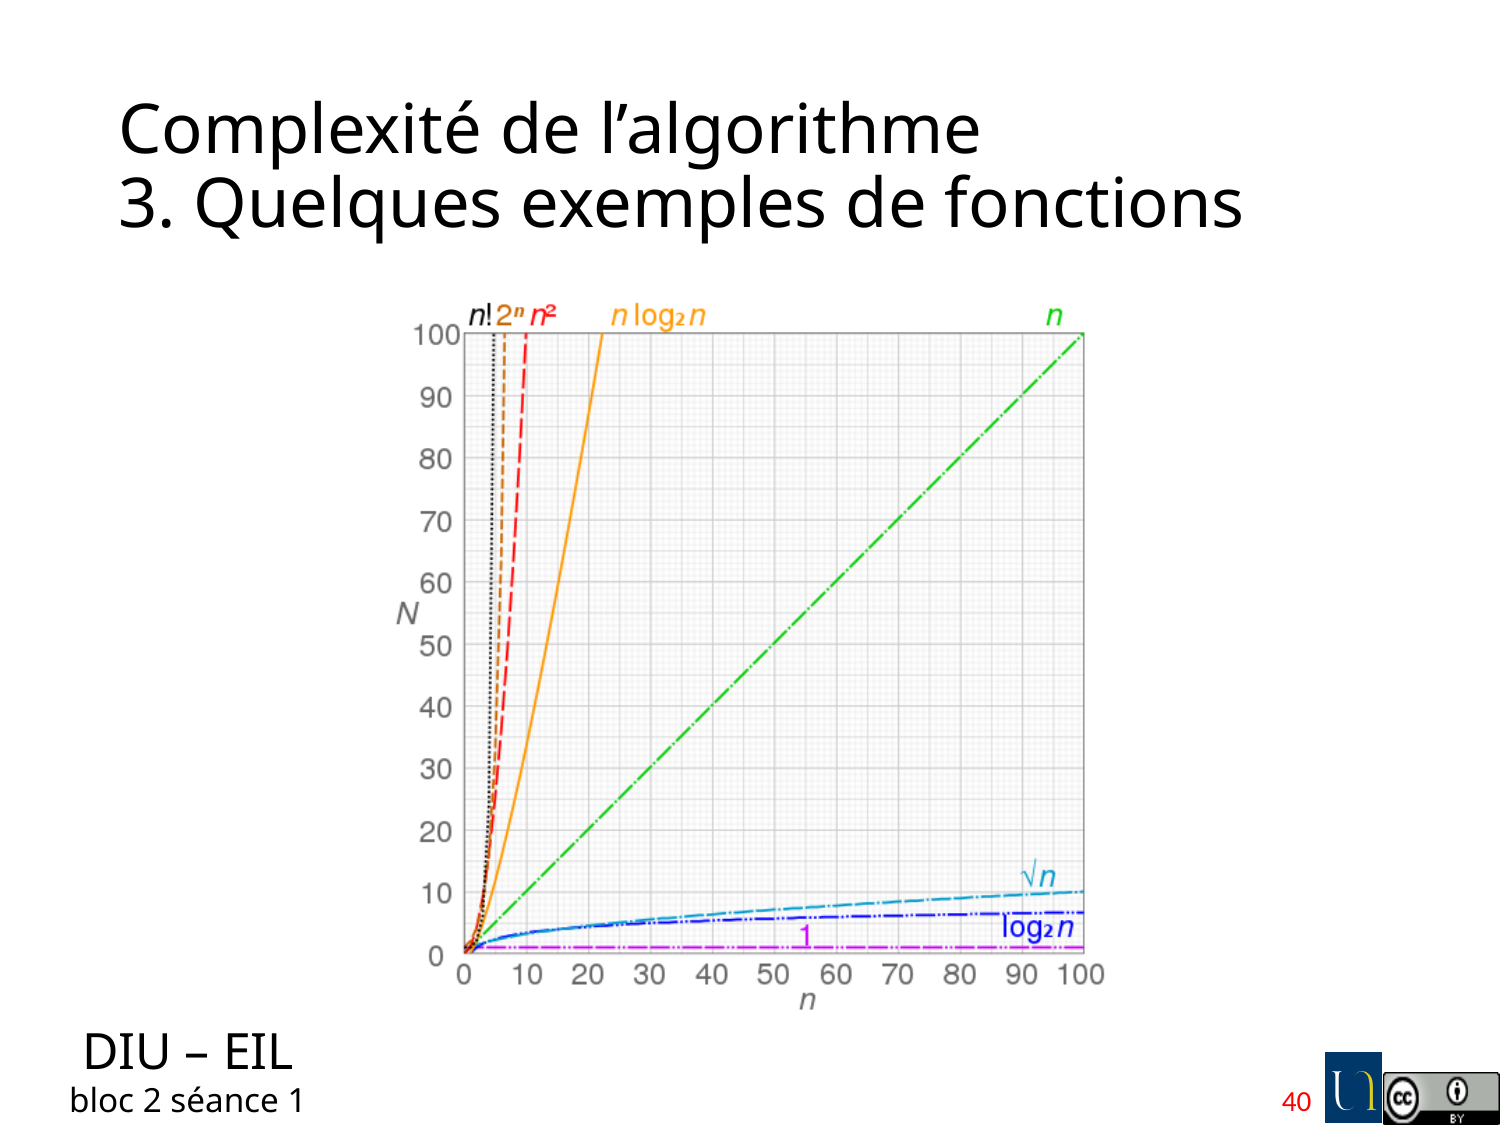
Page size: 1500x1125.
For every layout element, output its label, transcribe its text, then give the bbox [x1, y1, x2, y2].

picture [393, 299, 1107, 1014]
picture [1383, 1072, 1500, 1125]
title Complexité de l’algorithme 3. Quelques exemples de fonctions [103, 59, 1397, 278]
slide_number <numéro> [1240, 1070, 1327, 1125]
picture [1325, 1052, 1382, 1123]
